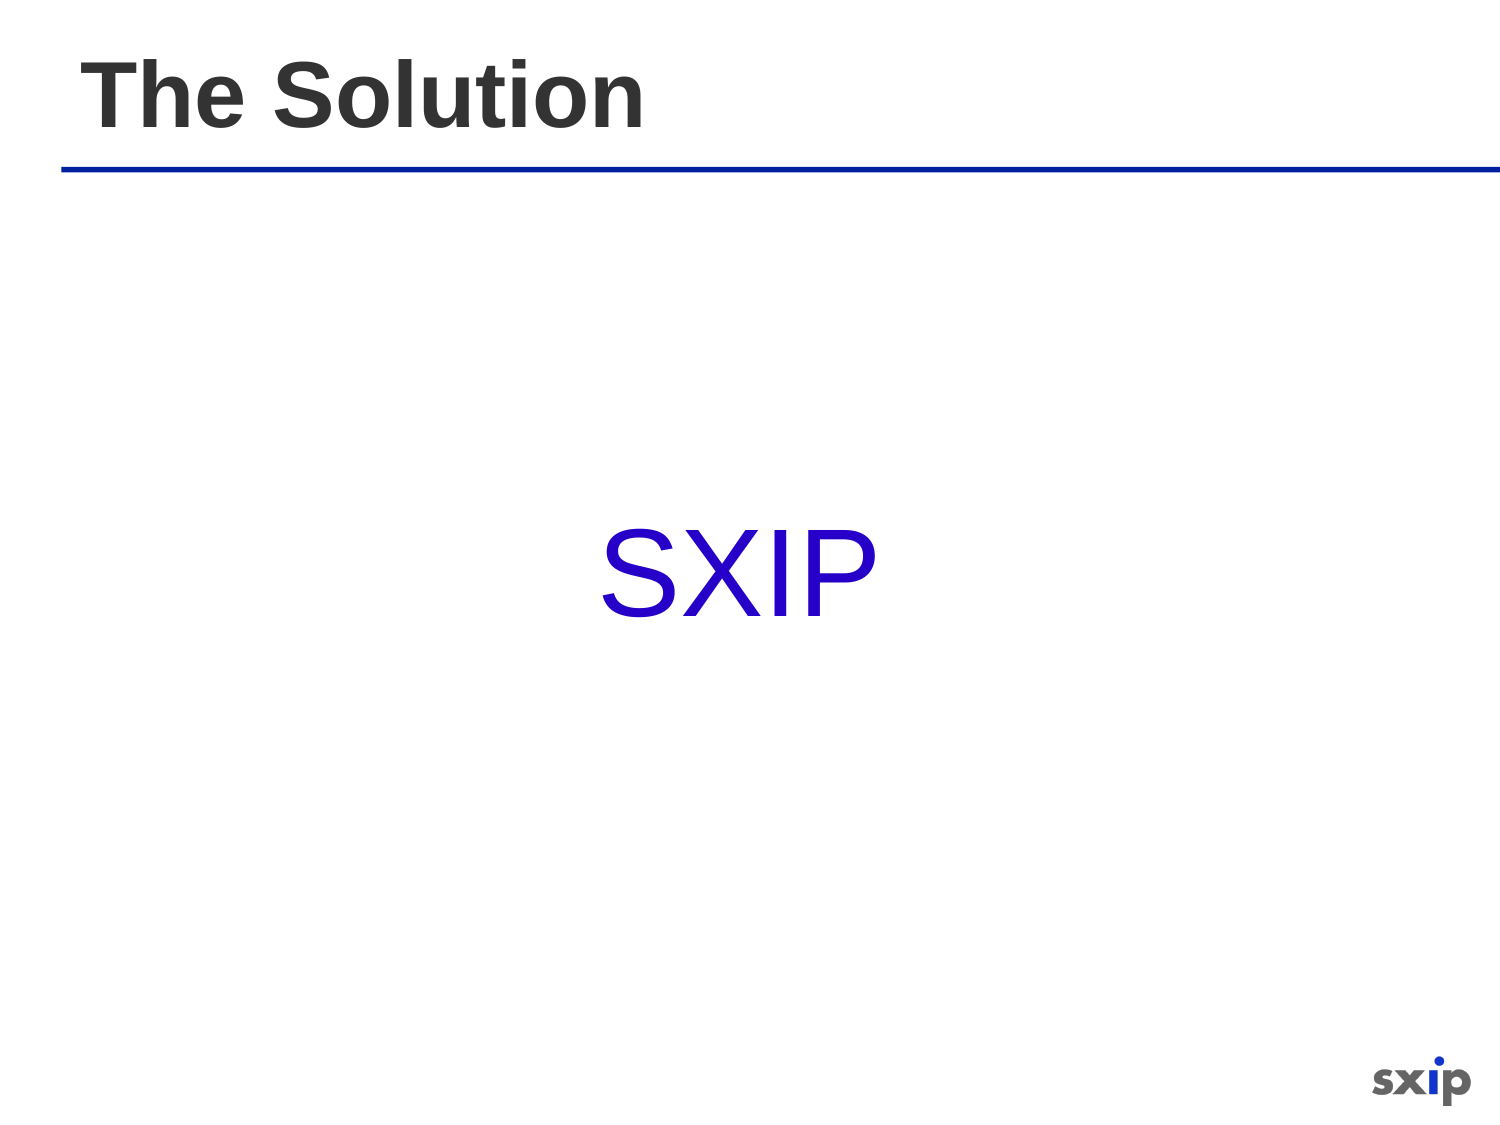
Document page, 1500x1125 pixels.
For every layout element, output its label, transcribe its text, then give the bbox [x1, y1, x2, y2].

picture [1372, 1056, 1471, 1106]
list SXIP [87, 503, 1396, 1033]
title The Solution [61, 21, 1495, 169]
